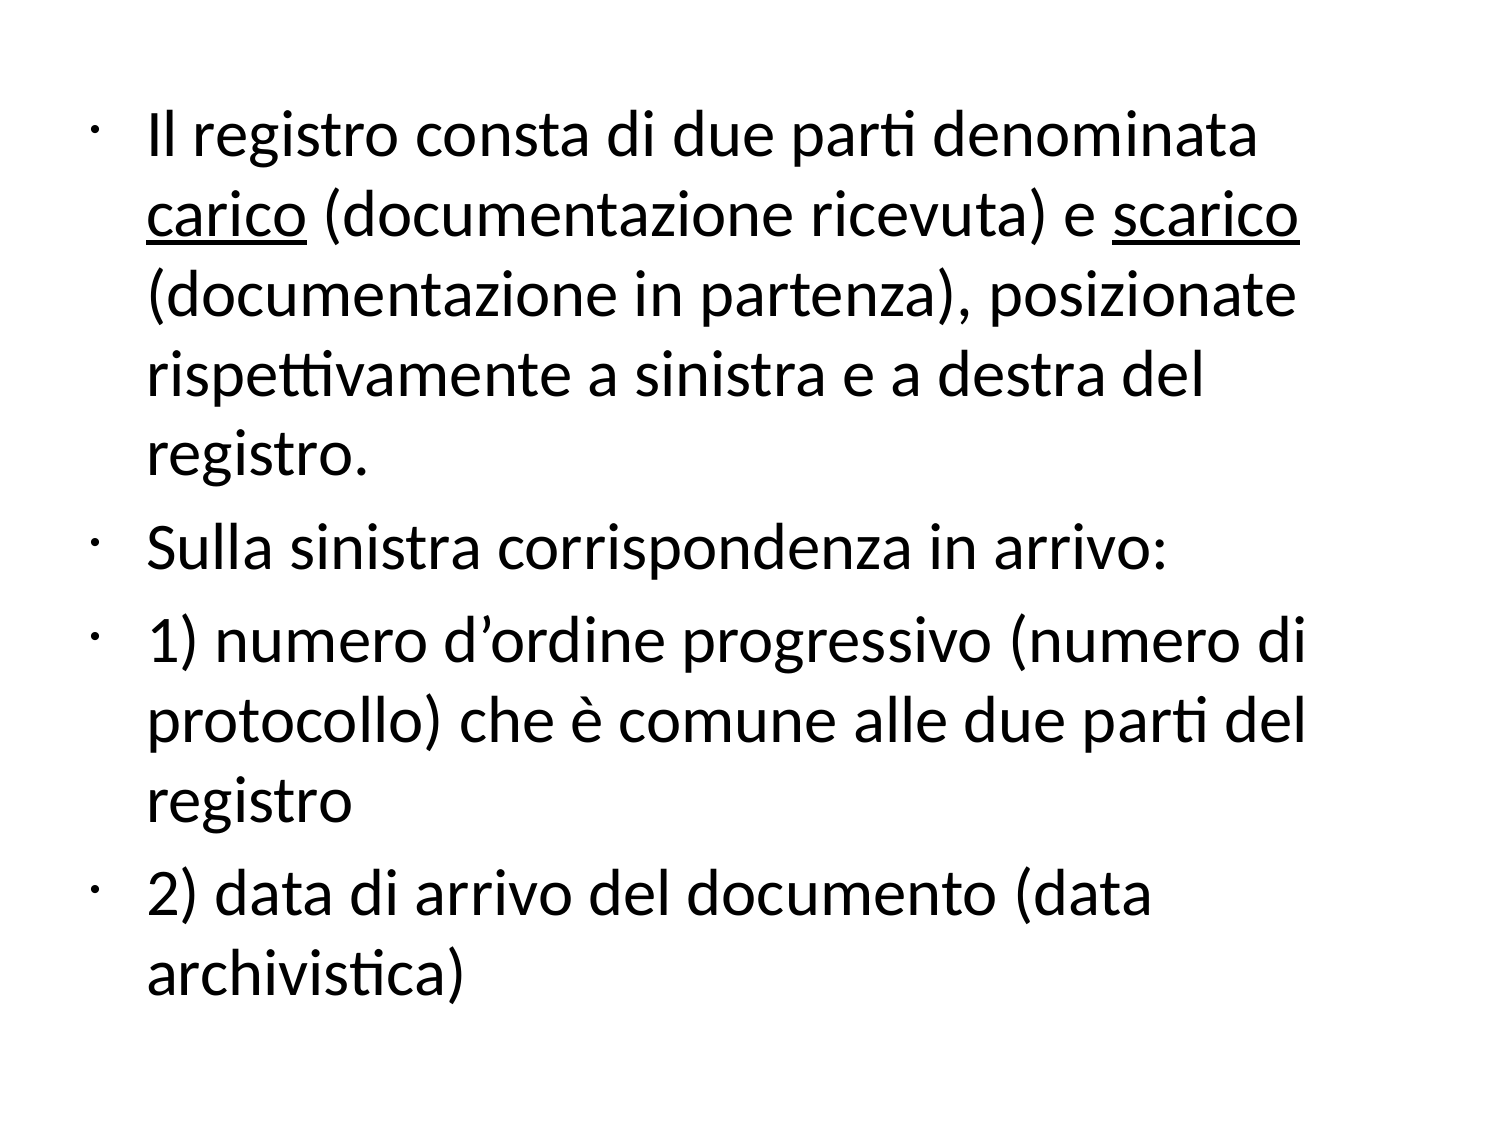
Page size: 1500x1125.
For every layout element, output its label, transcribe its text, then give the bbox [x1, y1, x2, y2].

list Il registro consta di due parti denominata carico (documentazione ricevuta) e scarico (documentazione in partenza), posizionate rispettivamente a sinistra e a destra del registro. Sulla sinistra corrispondenza in arrivo: 1) numero d’ordine progressivo (numero di protocollo) che è comune alle due parti del registro 2) data di arrivo del documento (data archivistica) [75, 82, 1425, 1005]
